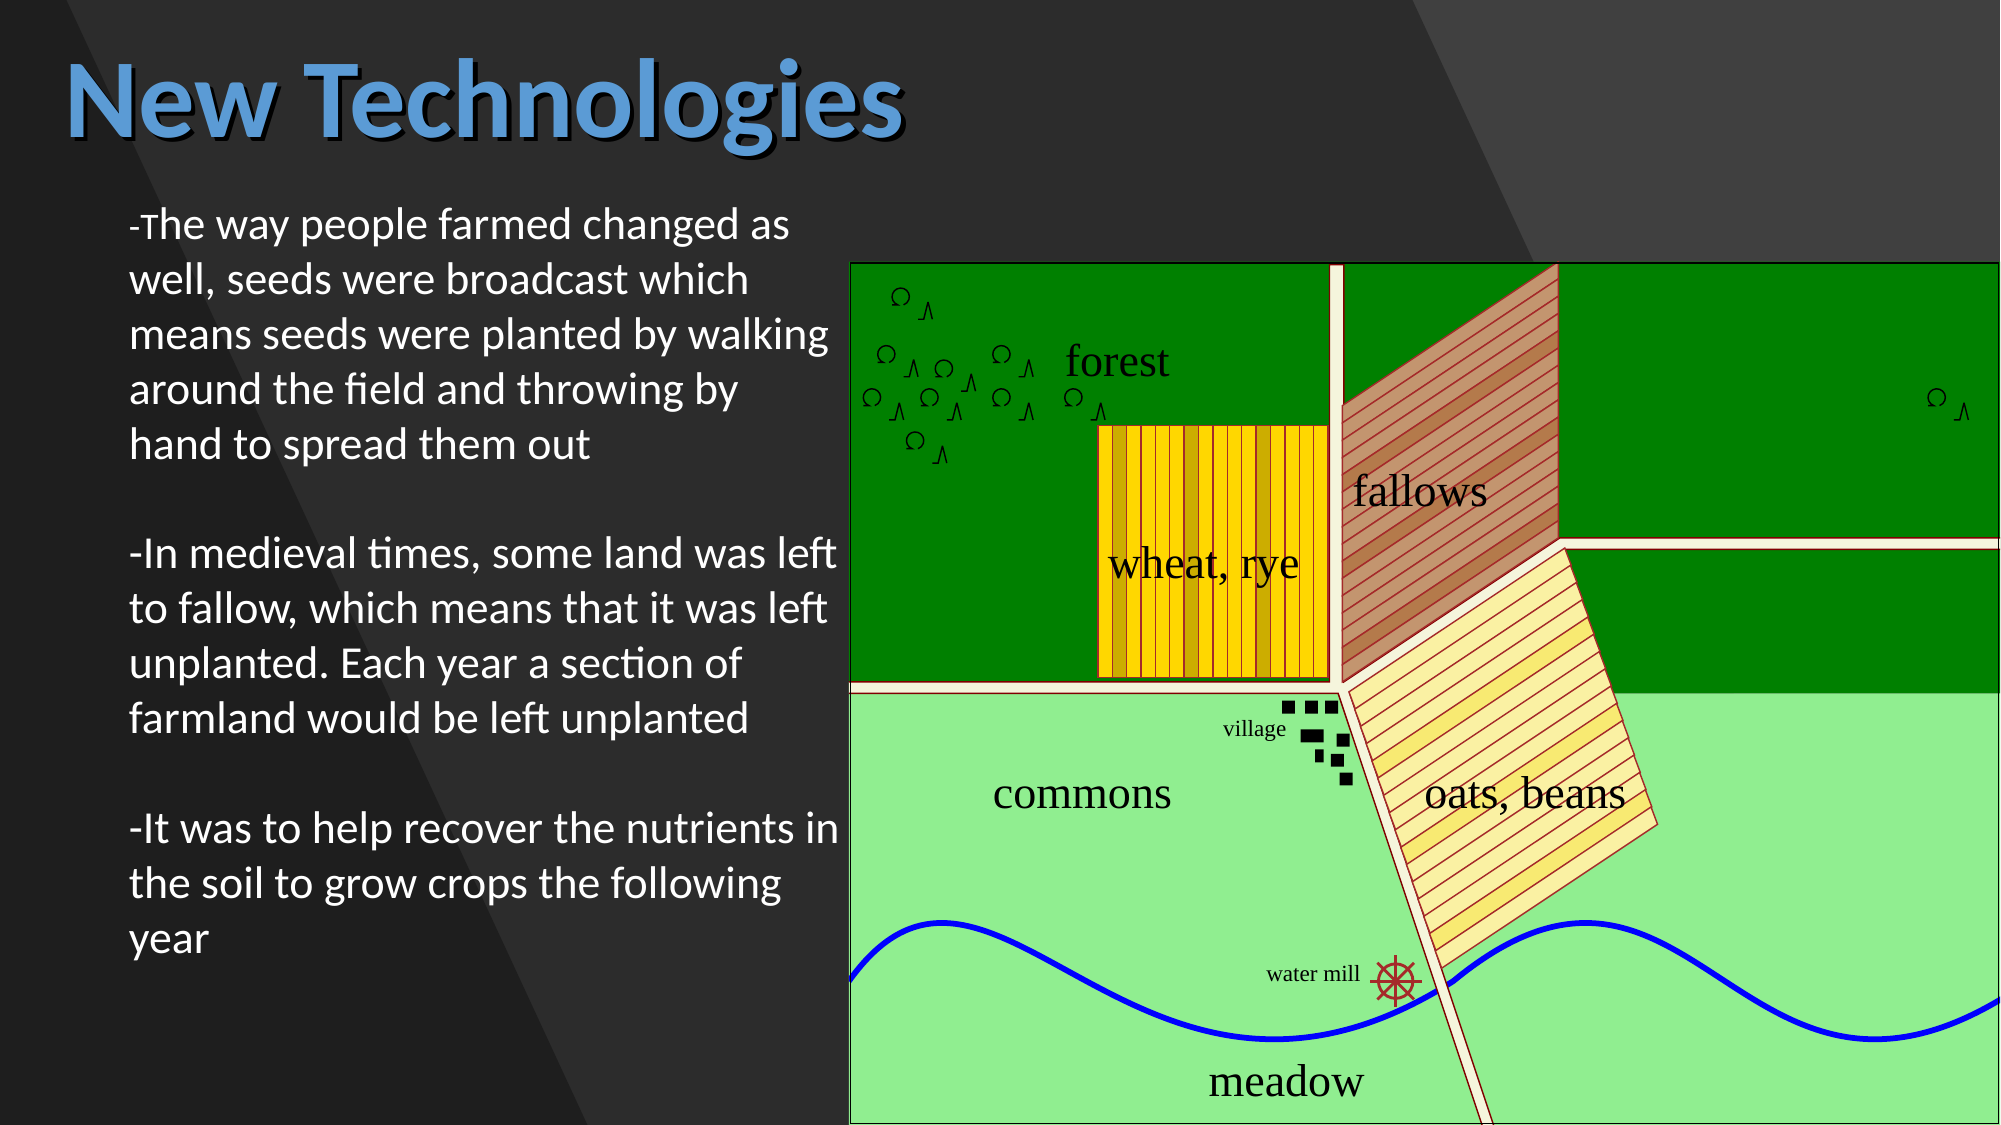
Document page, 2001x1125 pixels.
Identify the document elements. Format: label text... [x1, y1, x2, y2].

text_box New Technologies [49, 17, 920, 167]
text_box -The way people farmed changed as well, seeds were broadcast which means seeds were planted by walking around the field and throwing by hand to spread them out -In medieval times, some land was left to fallow, which means that it was left unplanted. Each year a section of farmland would be left unplanted -It was to help recover the nutrients in the soil to grow crops the following year [113, 185, 856, 1024]
text_box [0, 0, 2000, 1125]
picture [848, 261, 2000, 1125]
